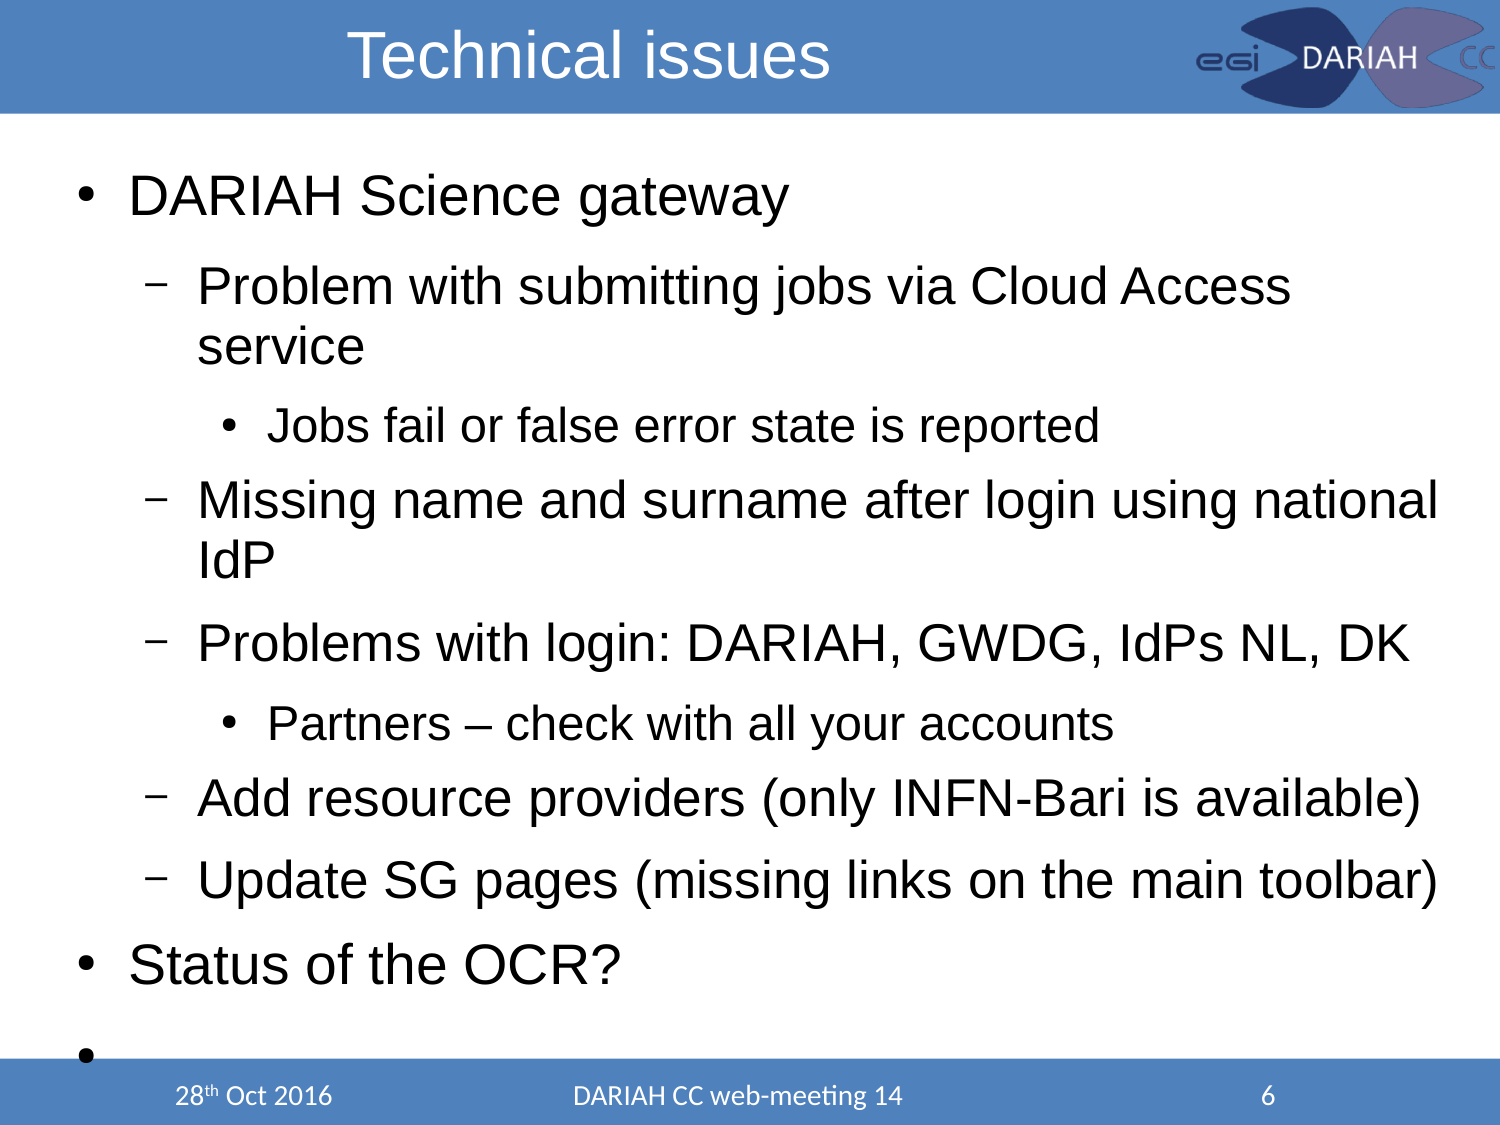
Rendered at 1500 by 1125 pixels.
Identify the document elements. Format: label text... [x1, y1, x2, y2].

title Technical issues [0, 0, 1182, 114]
picture [1196, 7, 1495, 108]
list DARIAH Science gateway Problem with submitting jobs via Cloud Access service Jobs fail or false error state is reported Missing name and surname after login using national IdP Problems with login: DARIAH, GWDG, IdPs NL, DK Partners – check with all your accounts Add resource providers (only INFN-Bari is available) Update SG pages (missing links on the main toolbar) Status of the OCR? [58, 164, 1458, 1023]
